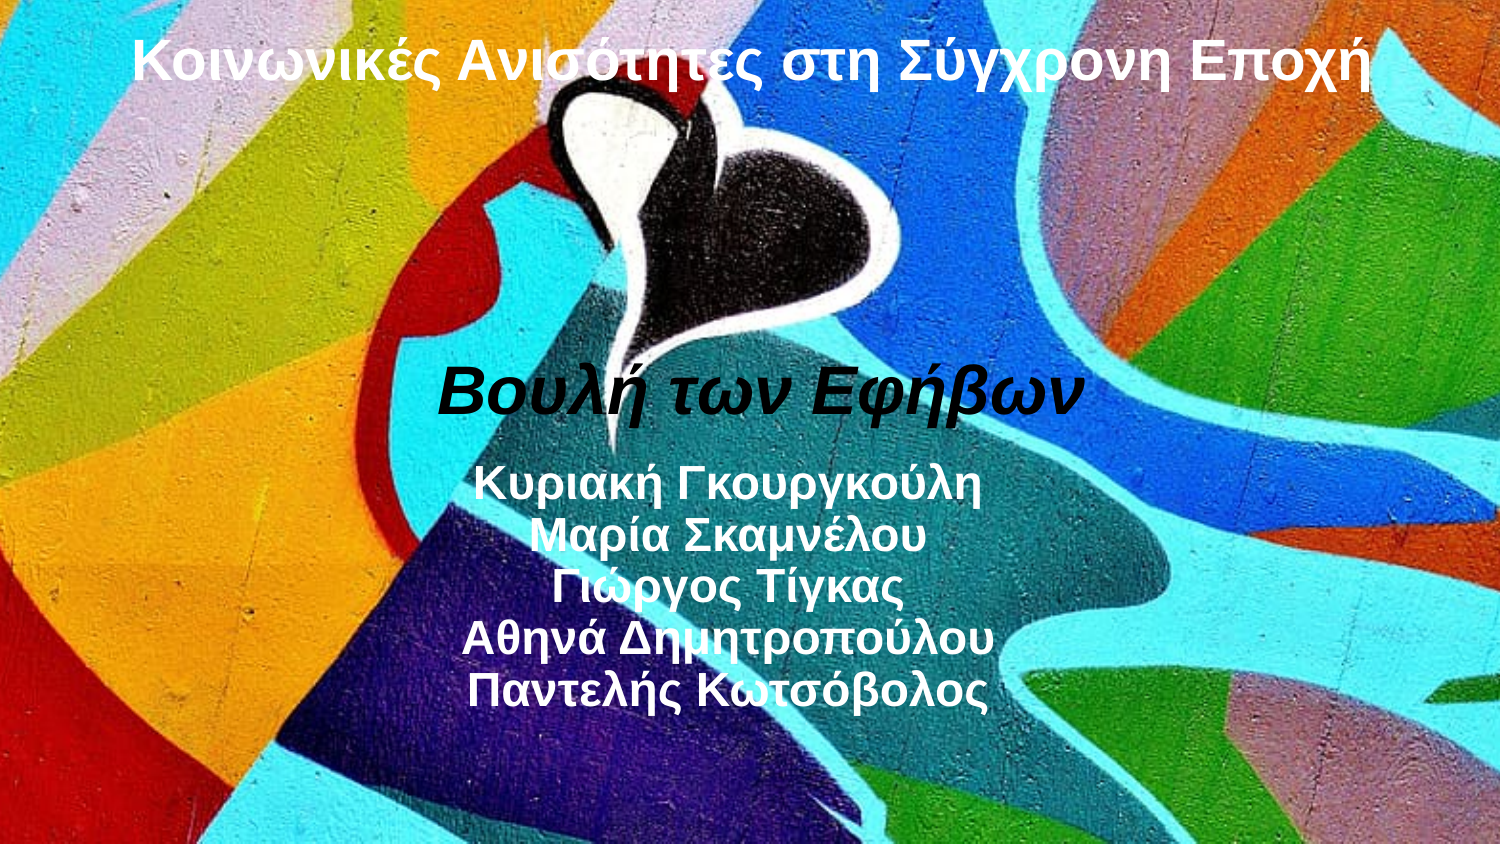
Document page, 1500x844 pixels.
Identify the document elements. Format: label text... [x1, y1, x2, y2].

text_box Βουλή των Εφήβων [362, 331, 1180, 444]
title Κοινωνικές Ανισότητες στη Σύγχρονη Εποχή [114, 0, 1391, 178]
picture [0, 0, 1500, 844]
subtitle Κυριακή Γκουργκούλη Μαρία Σκαμνέλου Γιώργος Τίγκας Αθηνά Δημητροπούλου Παντελής Κωτσόβολος [29, 442, 1428, 792]
